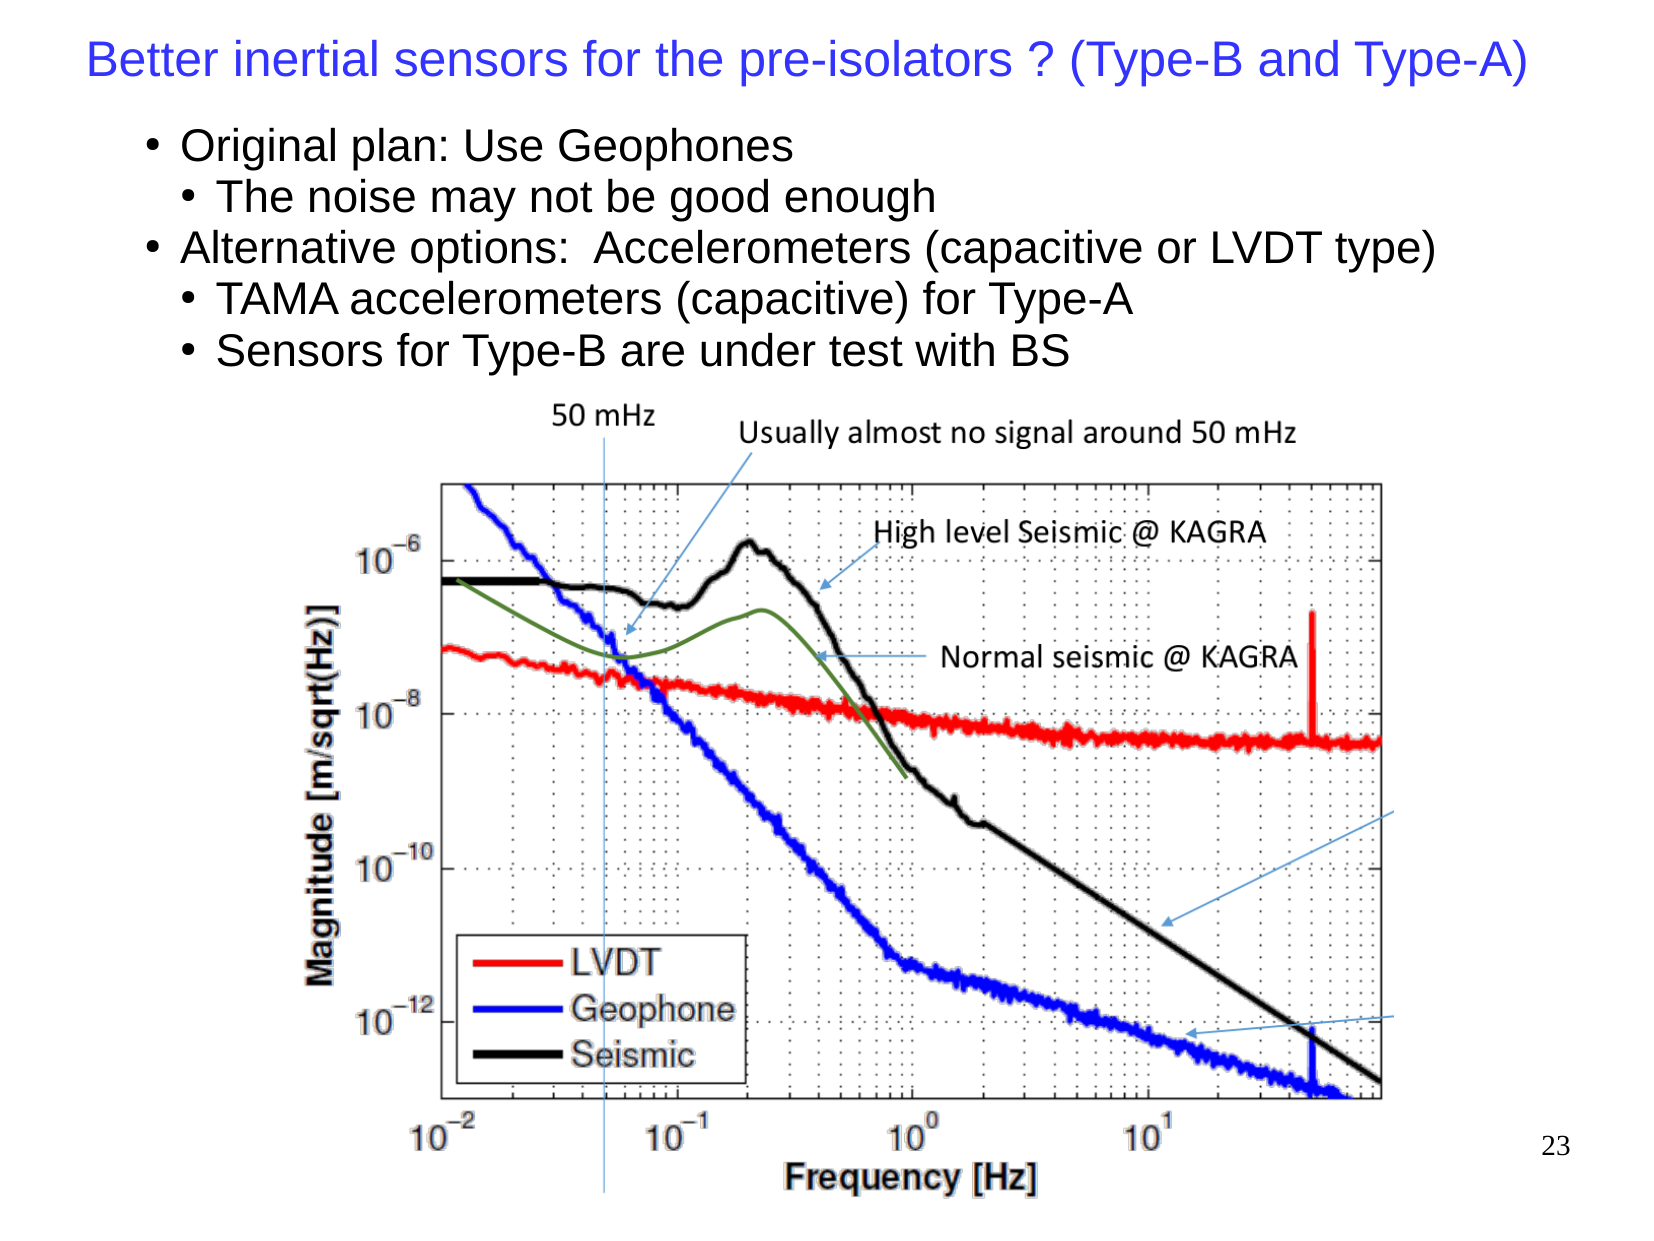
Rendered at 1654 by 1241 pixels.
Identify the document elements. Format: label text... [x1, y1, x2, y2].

text_box Better inertial sensors for the pre-isolators ? (Type-B and Type-A) [70, 23, 1546, 95]
text_box Original plan: Use Geophones The noise may not be good enough Alternative options: Accelerometers (capacitive or LVDT type) TAMA accelerometers (capacitive) for Type-A Sensors for Type-B are under test with BS [129, 112, 1465, 383]
picture [268, 383, 1394, 1214]
